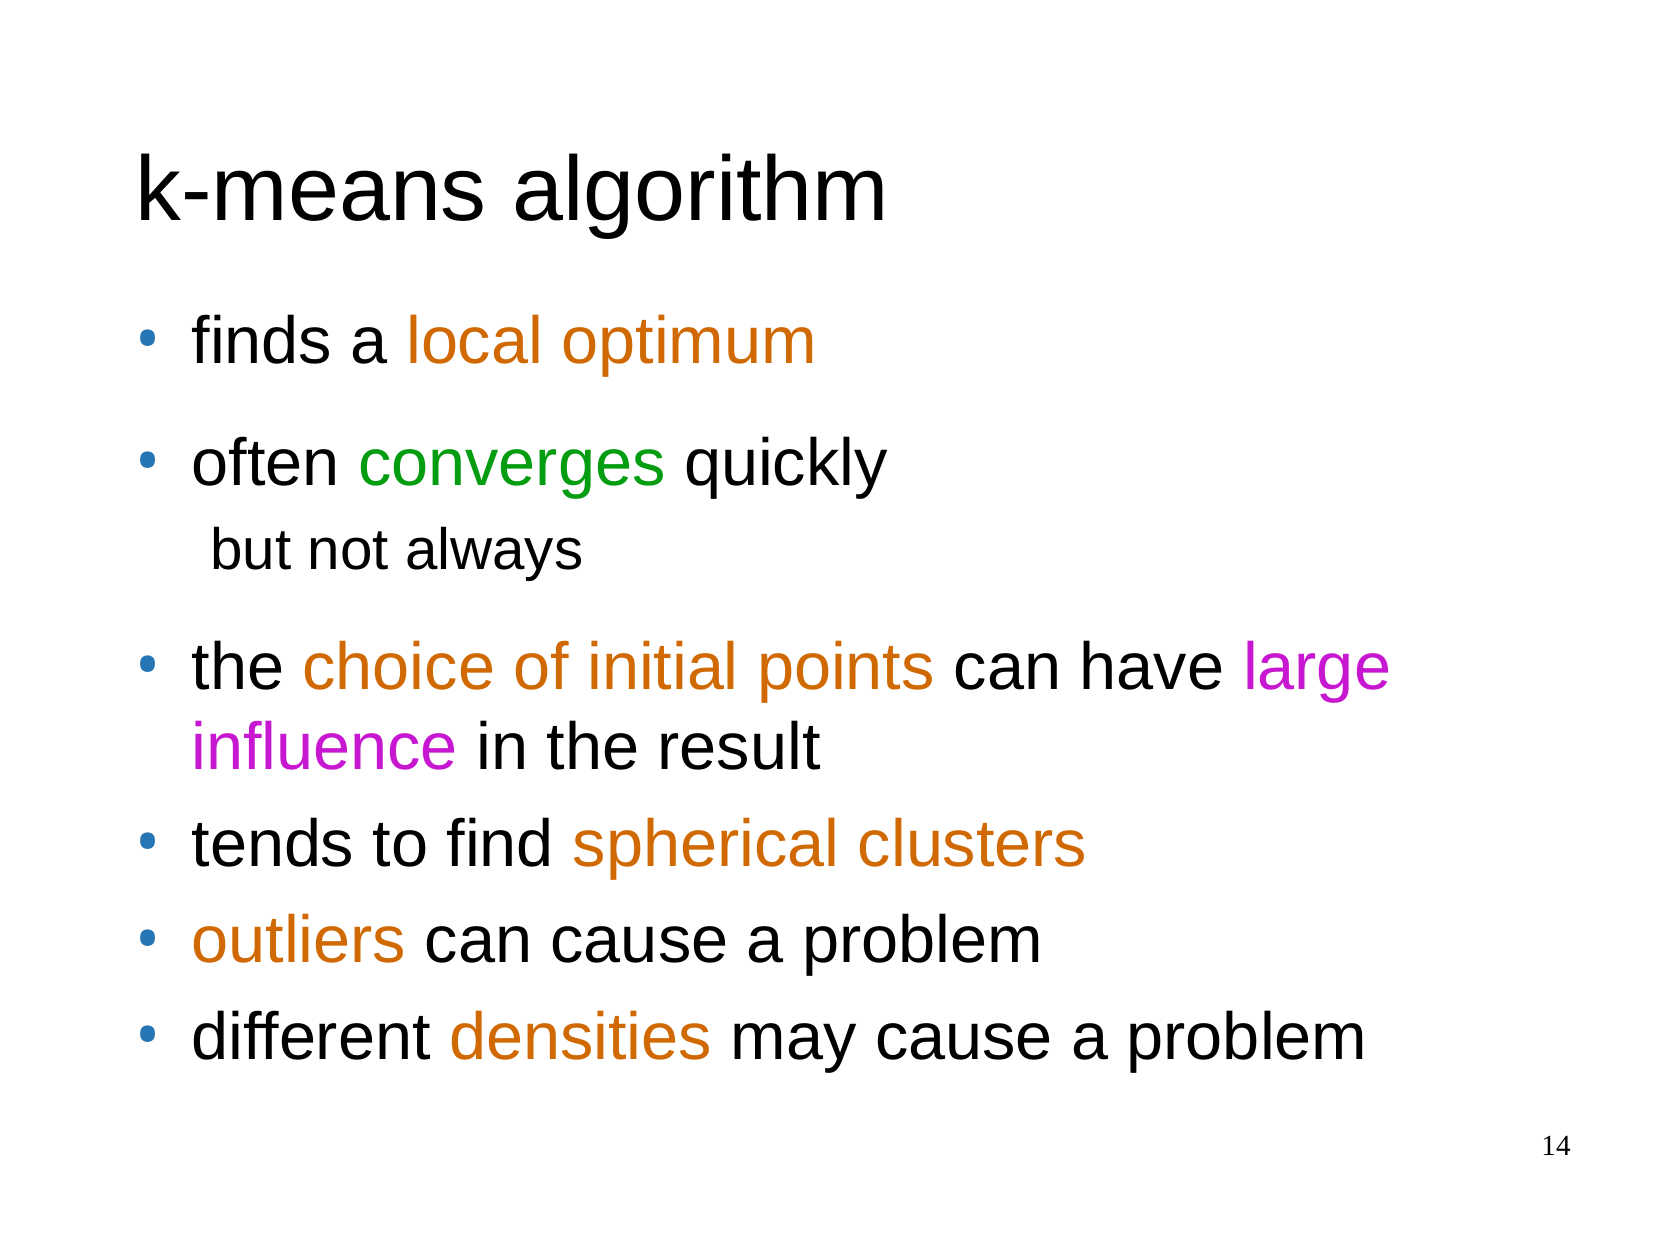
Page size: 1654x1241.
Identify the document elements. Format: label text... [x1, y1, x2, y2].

title k-means algorithm [129, 122, 1525, 290]
list finds a local optimum often converges quickly but not always the choice of initial points can have large influence in the result tends to find spherical clusters outliers can cause a problem different densities may cause a problem [129, 290, 1554, 1113]
